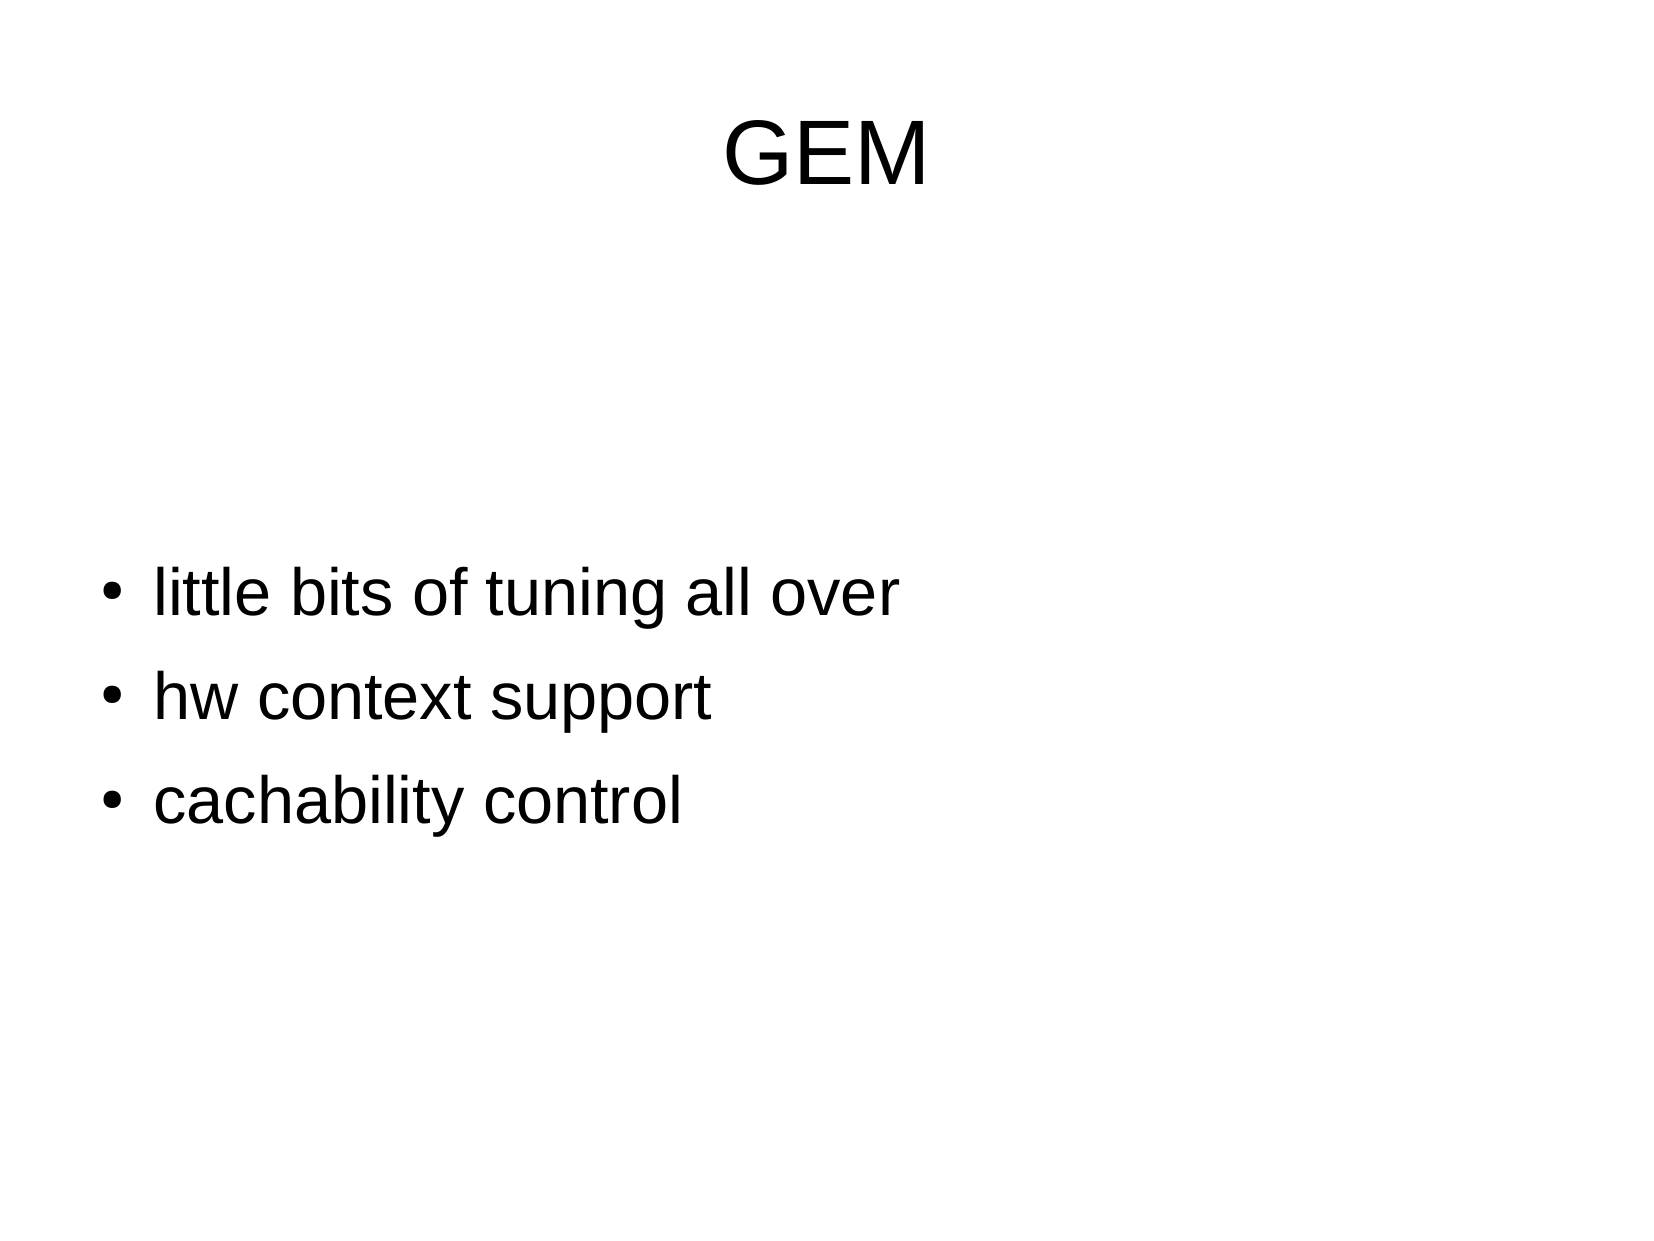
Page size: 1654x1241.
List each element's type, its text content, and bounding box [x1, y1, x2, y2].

title GEM [82, 49, 1571, 257]
list little bits of tuning all over hw context support cachability control [82, 555, 1571, 1109]
